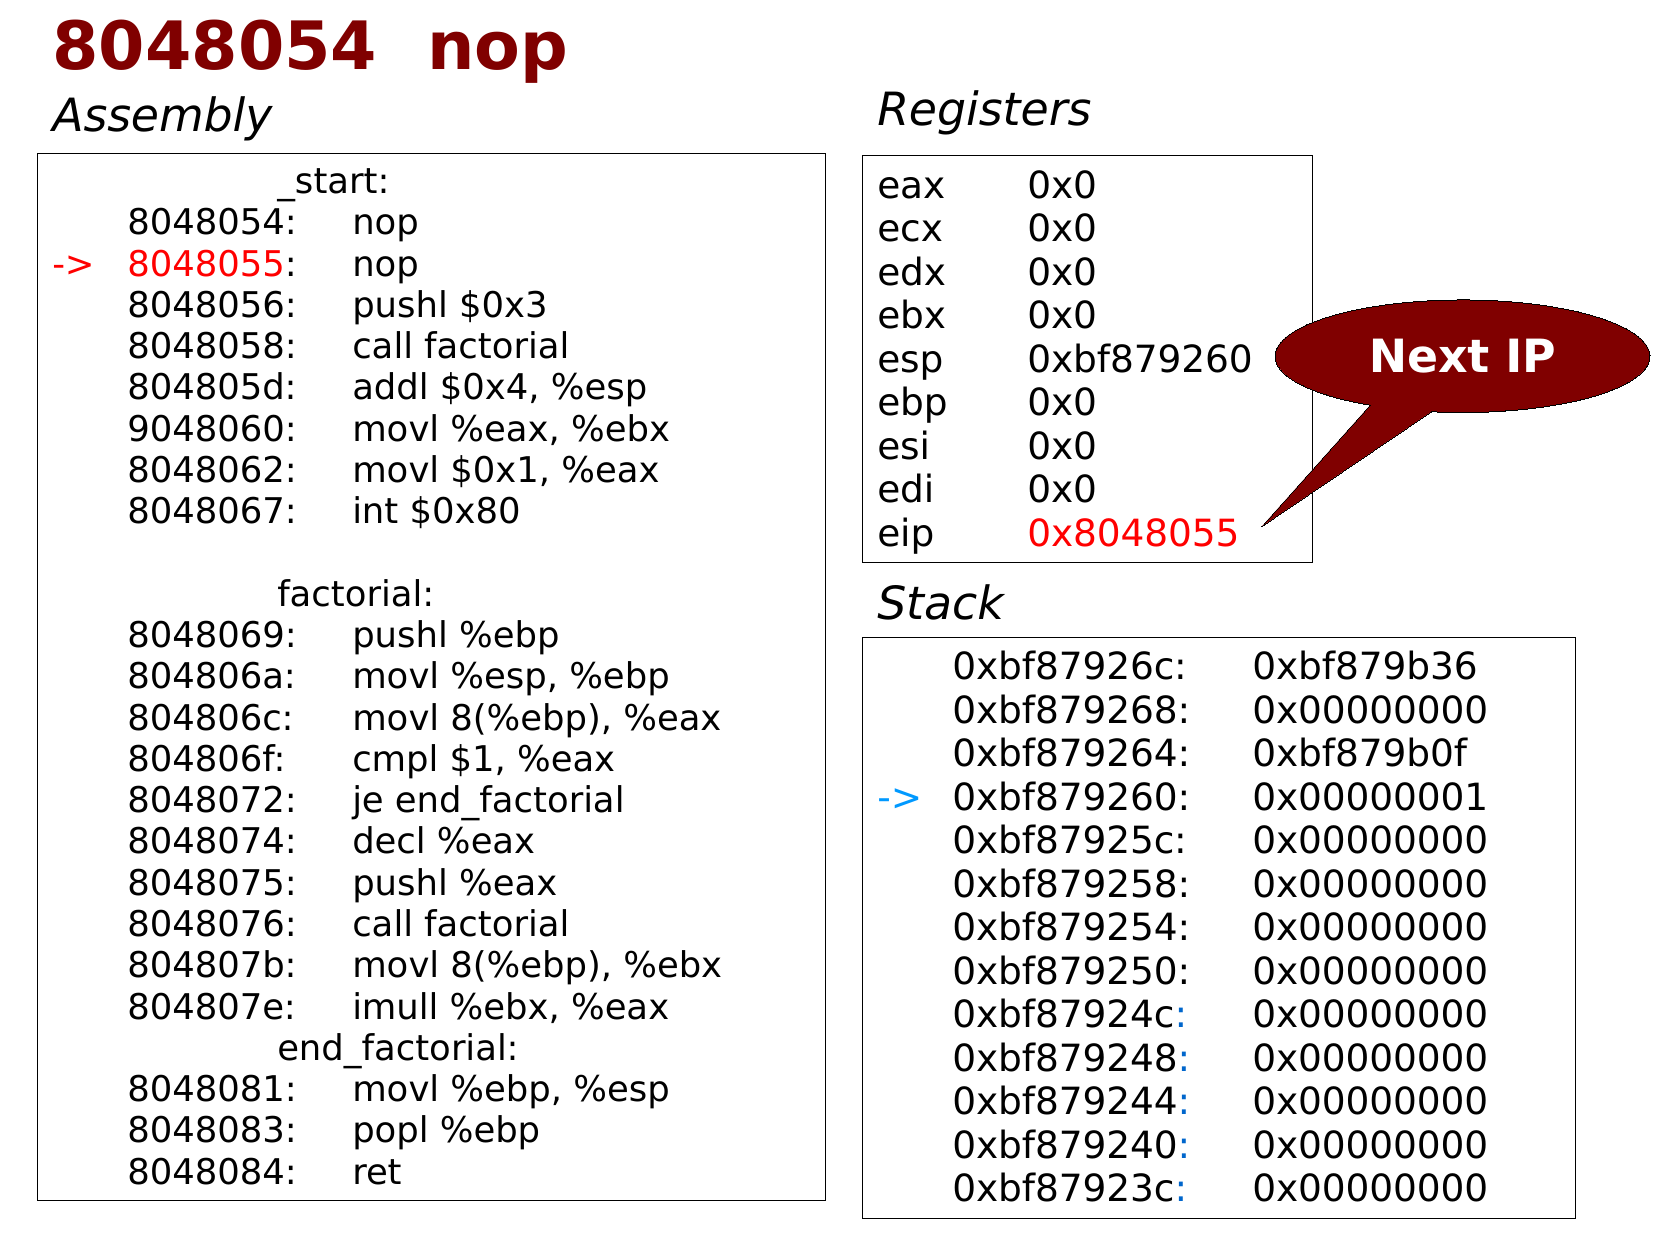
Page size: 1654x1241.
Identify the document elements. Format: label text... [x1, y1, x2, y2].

text_box Registers [862, 75, 1126, 144]
text_box Stack [862, 569, 1051, 638]
text_box 8048054 nop [37, 0, 863, 93]
text_box Assembly [37, 81, 301, 151]
text_box 0xbf87926c: 0xbf879b36 0xbf879268: 0x00000000 0xbf879264: 0xbf879b0f -> 0xbf879260: 0x00000001 0xbf87925c: 0x00000000 0xbf879258: 0x00000000 0xbf879254: 0x00000000 0xbf879250: 0x00000000 0xbf87924c: 0x00000000 0xbf879248: 0x00000000 0xbf879244: 0x00000000 0xbf879240: 0x00000000 0xbf87923c: 0x00000000 [862, 637, 1576, 1219]
text_box Next IP [1261, 299, 1651, 527]
text_box eax 0x0 ecx 0x0 edx 0x0 ebx 0x0 esp 0xbf879260 ebp 0x0 esi 0x0 edi 0x0 eip 0x8048055 [862, 155, 1313, 563]
text_box _start: 8048054: nop -> 8048055: nop 8048056: pushl $0x3 8048058: call factorial 804805d: addl $0x4, %esp 9048060: movl %eax, %ebx 8048062: movl $0x1, %eax 8048067: int $0x80 factorial: 8048069: pushl %ebp 804806a: movl %esp, %ebp 804806c: movl 8(%ebp), %eax 804806f: cmpl $1, %eax 8048072: je end_factorial 8048074: decl %eax 8048075: pushl %eax 8048076: call factorial 804807b: movl 8(%ebp), %ebx 804807e: imull %ebx, %eax end_factorial: 8048081: movl %ebp, %esp 8048083: popl %ebp 8048084: ret [37, 153, 826, 1201]
